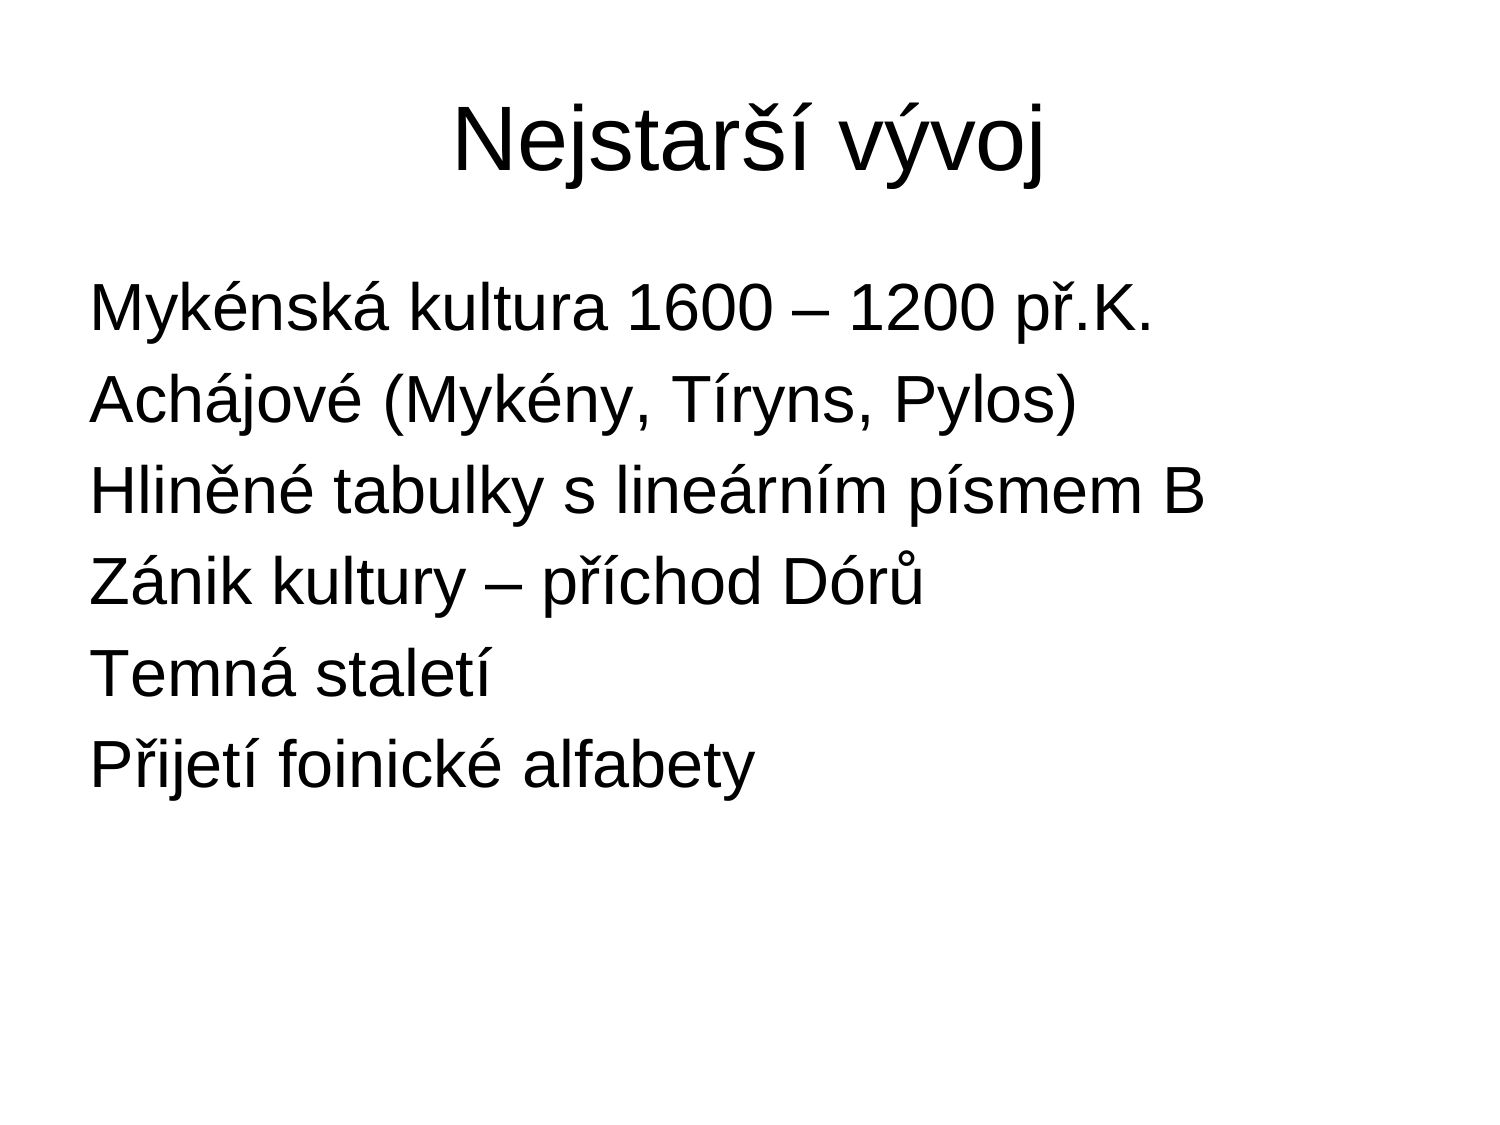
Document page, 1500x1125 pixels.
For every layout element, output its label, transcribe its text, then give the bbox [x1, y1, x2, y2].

list Mykénská kultura 1600 – 1200 př.K. Achájové (Mykény, Tíryns, Pylos) Hliněné tabulky s lineárním písmem B Zánik kultury – příchod Dórů Temná staletí Přijetí foinické alfabety [74, 262, 1425, 1005]
title Nejstarší vývoj [74, 21, 1425, 257]
